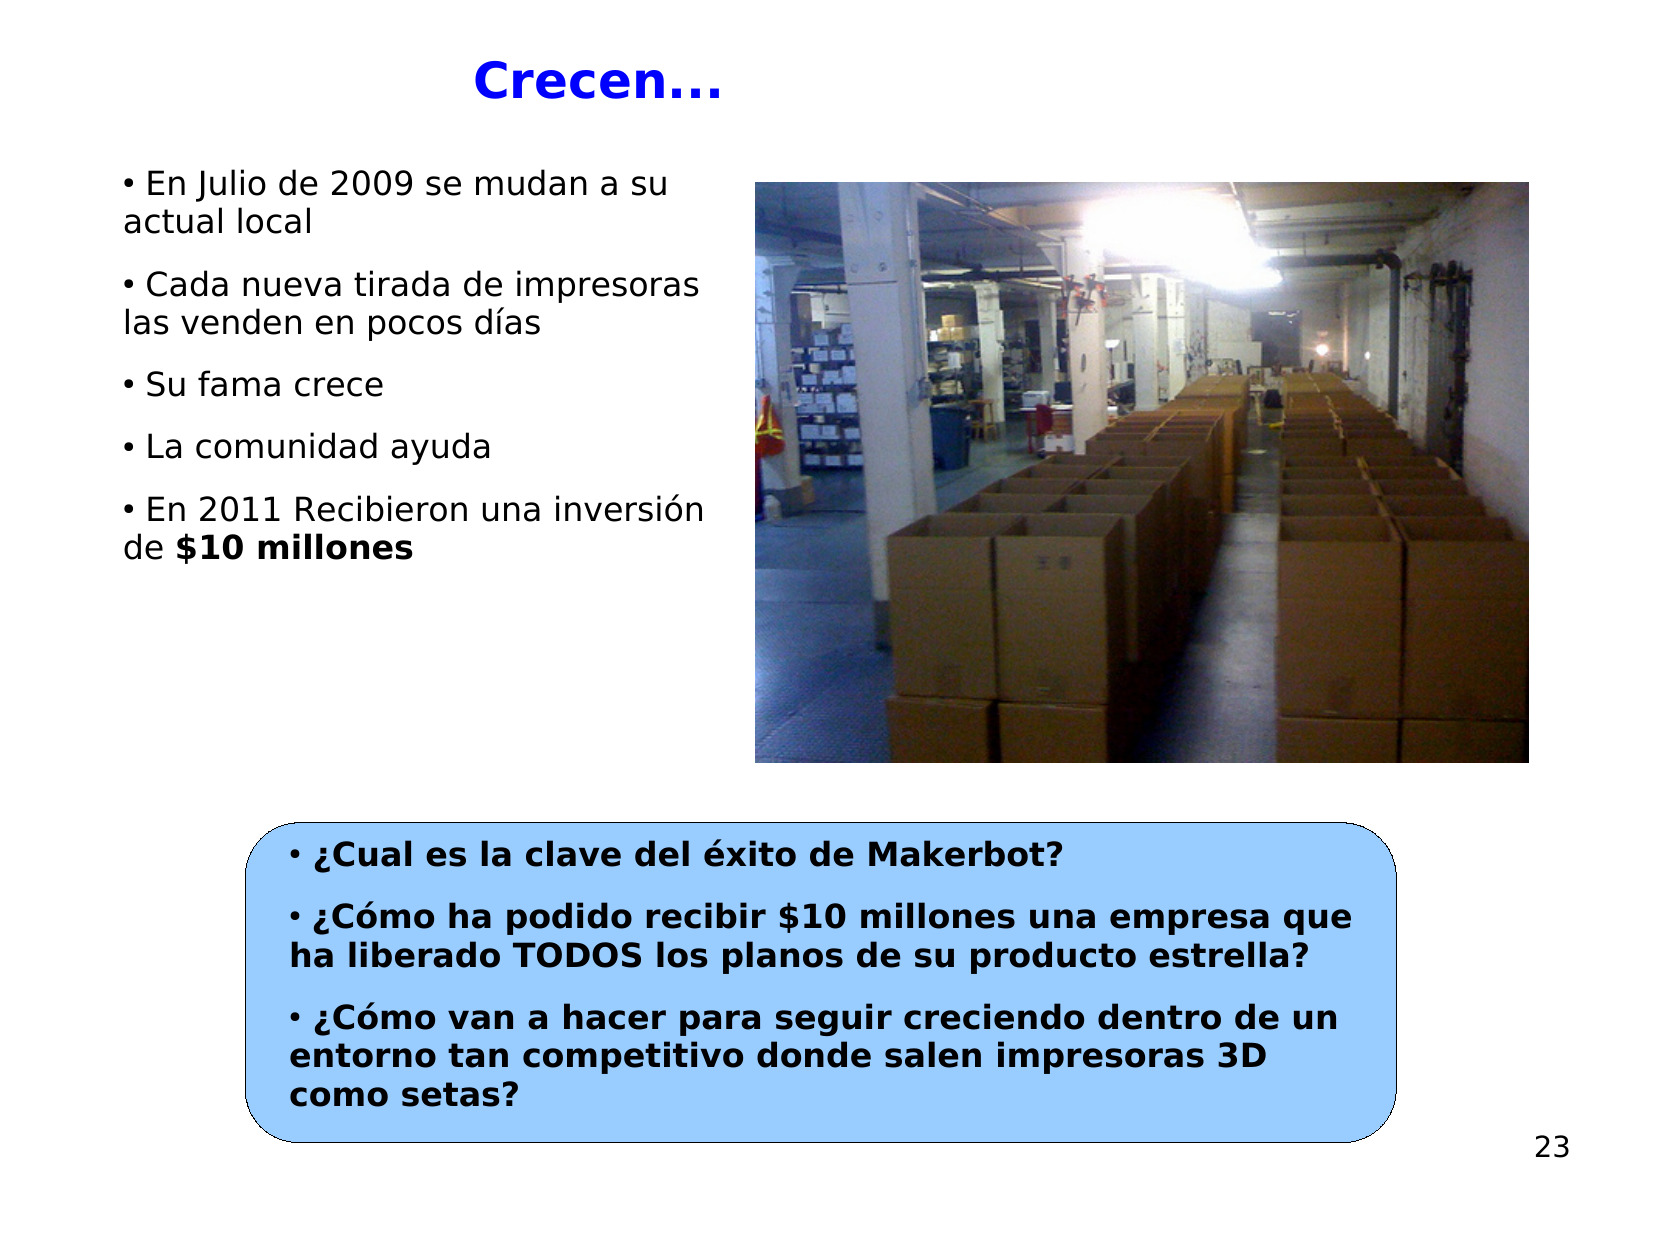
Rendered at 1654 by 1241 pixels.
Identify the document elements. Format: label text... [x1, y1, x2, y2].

picture [755, 182, 1529, 763]
text_box Crecen... [458, 44, 1061, 118]
text_box [275, 822, 1366, 828]
text_box En Julio de 2009 se mudan a su actual local Cada nueva tirada de impresoras las venden en pocos días Su fama crece La comunidad ayuda En 2011 Recibieron una inversión de $10 millones [108, 157, 733, 575]
text_box [1392, 855, 1397, 1110]
text_box [245, 828, 1385, 1143]
text_box ¿Cual es la clave del éxito de Makerbot? ¿Cómo ha podido recibir $10 millones una empresa que ha liberado TODOS los planos de su producto estrella? ¿Cómo van a hacer para seguir creciendo dentro de un entorno tan competitivo donde salen impresoras 3D como setas? [274, 828, 1392, 1122]
